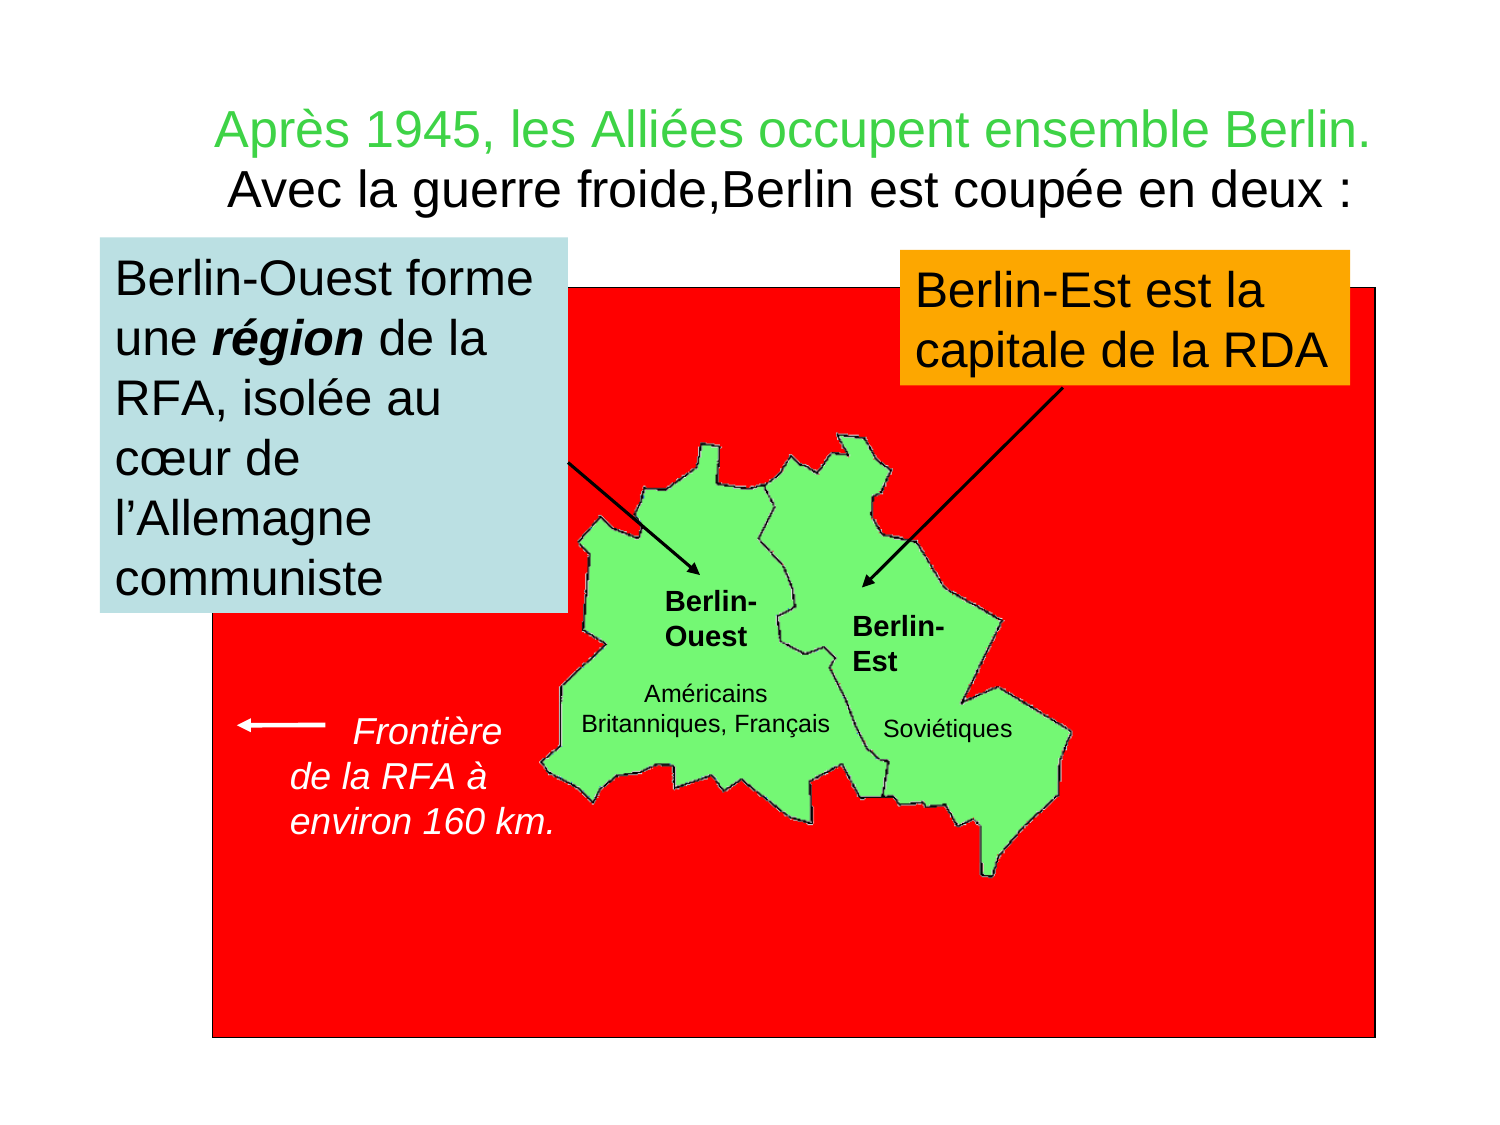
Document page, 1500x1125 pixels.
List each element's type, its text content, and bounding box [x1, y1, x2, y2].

text_box Berlin-Ouest [650, 574, 797, 661]
text_box Américains Britanniques, Français [566, 669, 846, 746]
text_box [212, 287, 1375, 1038]
text_box Berlin-Ouest forme une région de la RFA, isolée au cœur de l’Allemagne communiste [99, 237, 568, 613]
picture [513, 413, 1093, 900]
text_box Frontière de la RFA à environ 160 km. [274, 699, 601, 851]
text_box [568, 287, 1061, 413]
text_box Avec la guerre froide,Berlin est coupée en deux : [212, 166, 1375, 226]
text_box Soviétiques [868, 704, 1031, 751]
text_box Berlin-Est est la capitale de la RDA [900, 249, 1351, 386]
text_box Berlin-Est [837, 599, 984, 686]
text_box Après 1945, les Alliées occupent ensemble Berlin. [199, 87, 1413, 166]
